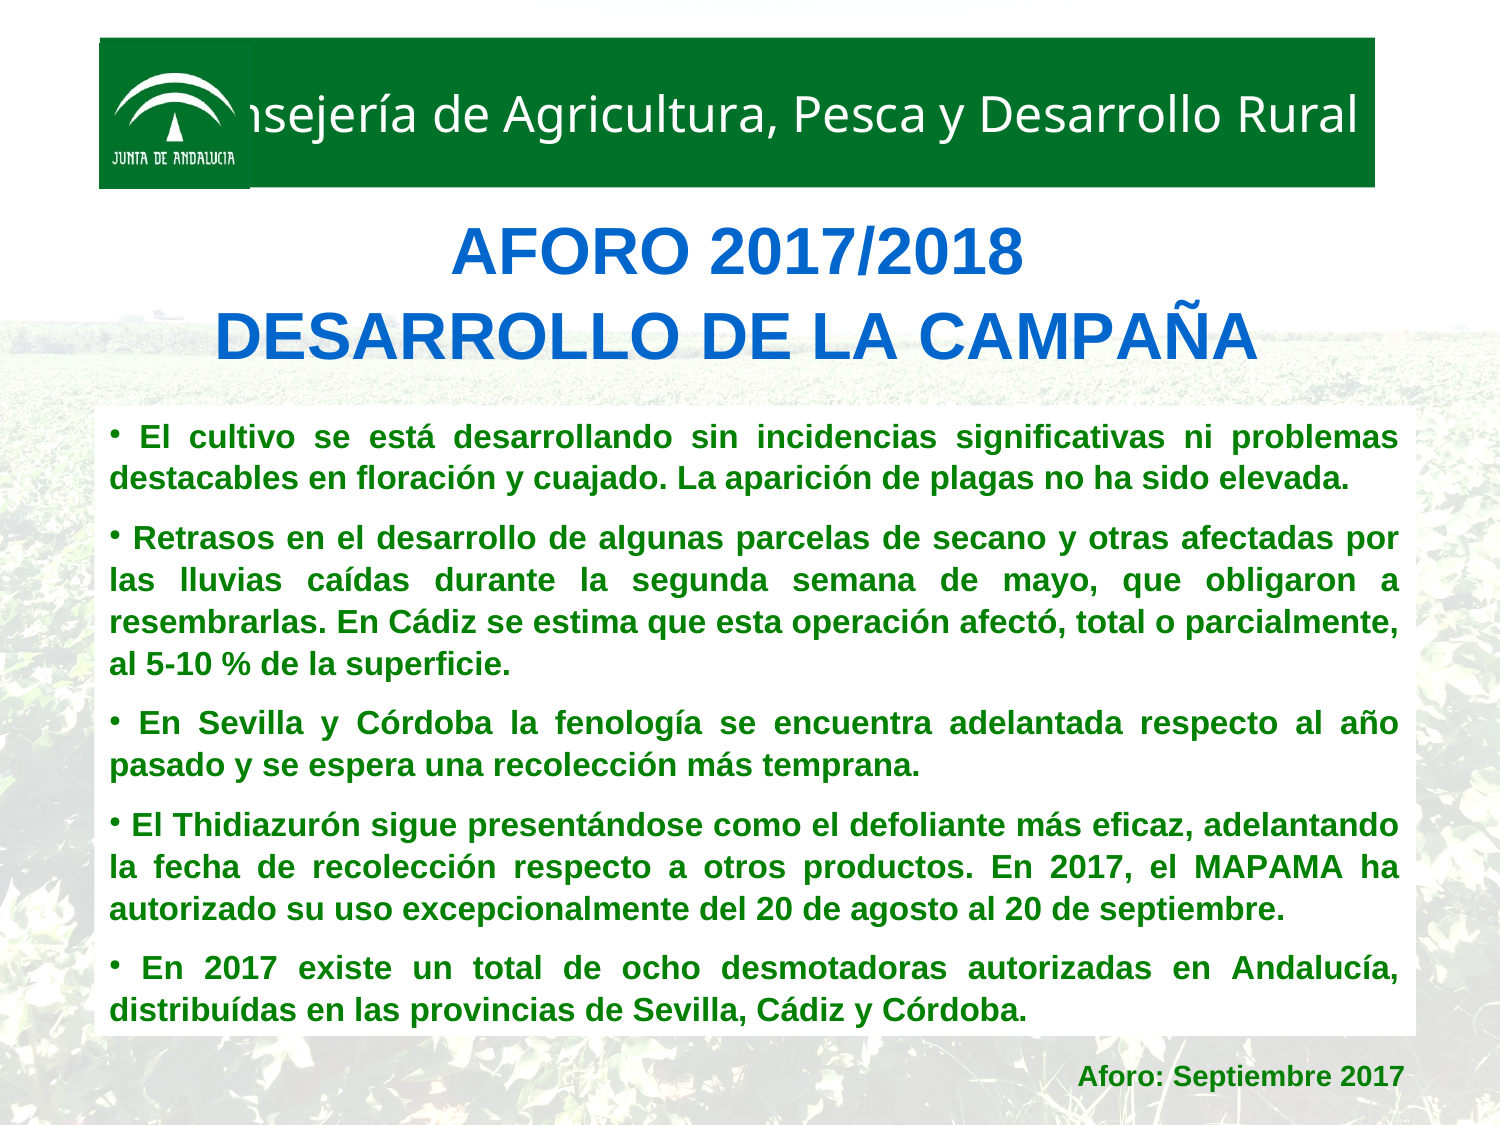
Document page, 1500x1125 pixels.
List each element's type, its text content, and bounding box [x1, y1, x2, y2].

list AFORO 2017/2018 DESARROLLO DE LA CAMPAÑA [99, 212, 1375, 400]
title Consejería de Agricultura, Pesca y Desarrollo Rural [99, 37, 1375, 188]
text_box Aforo: Septiembre 2017 [1062, 1049, 1500, 1101]
picture [0, 0, 1500, 1125]
text_box El cultivo se está desarrollando sin incidencias significativas ni problemas destacables en floración y cuajado. La aparición de plagas no ha sido elevada. Retrasos en el desarrollo de algunas parcelas de secano y otras afectadas por las lluvias caídas durante la segunda semana de mayo, que obligaron a resembrarlas. En Cádiz se estima que esta operación afectó, total o parcialmente, al 5-10 % de la superficie. En Sevilla y Córdoba la fenología se encuentra adelantada respecto al año pasado y se espera una recolección más temprana. El Thidiazurón sigue presentándose como el defoliante más eficaz, adelantando la fecha de recolección respecto a otros productos. En 2017, el MAPAMA ha autorizado su uso excepcionalmente del 20 de agosto al 20 de septiembre. En 2017 existe un total de ocho desmotadoras autorizadas en Andalucía, distribuídas en las provincias de Sevilla, Cádiz y Córdoba. [94, 405, 1416, 1036]
